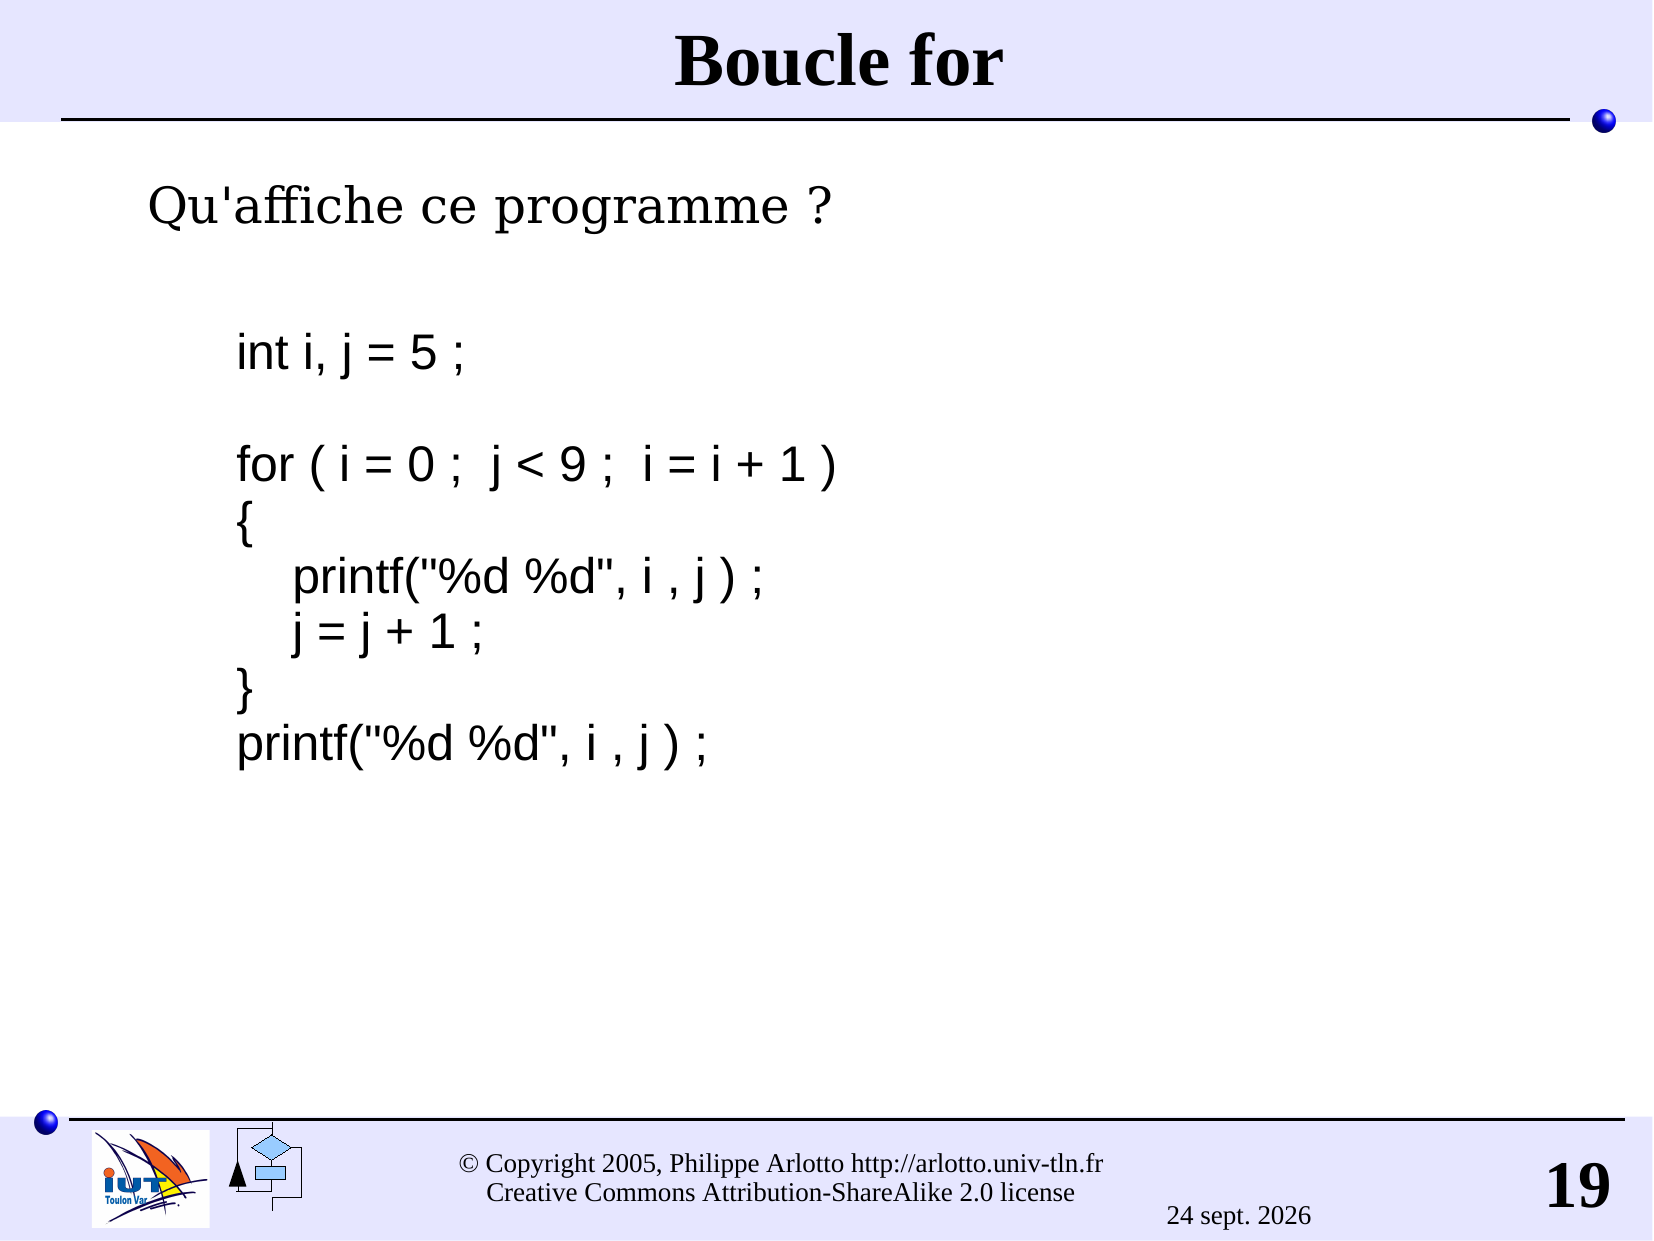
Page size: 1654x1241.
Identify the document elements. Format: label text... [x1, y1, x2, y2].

text_box Qu'affiche ce programme ? [147, 177, 836, 236]
text_box int i, j = 5 ; for ( i = 0 ; j < 9 ; i = i + 1 ) { printf("%d %d", i , j ) ; j = j + 1 ; } printf("%d %d", i , j ) ; [236, 324, 853, 827]
title Boucle for [95, 14, 1585, 107]
